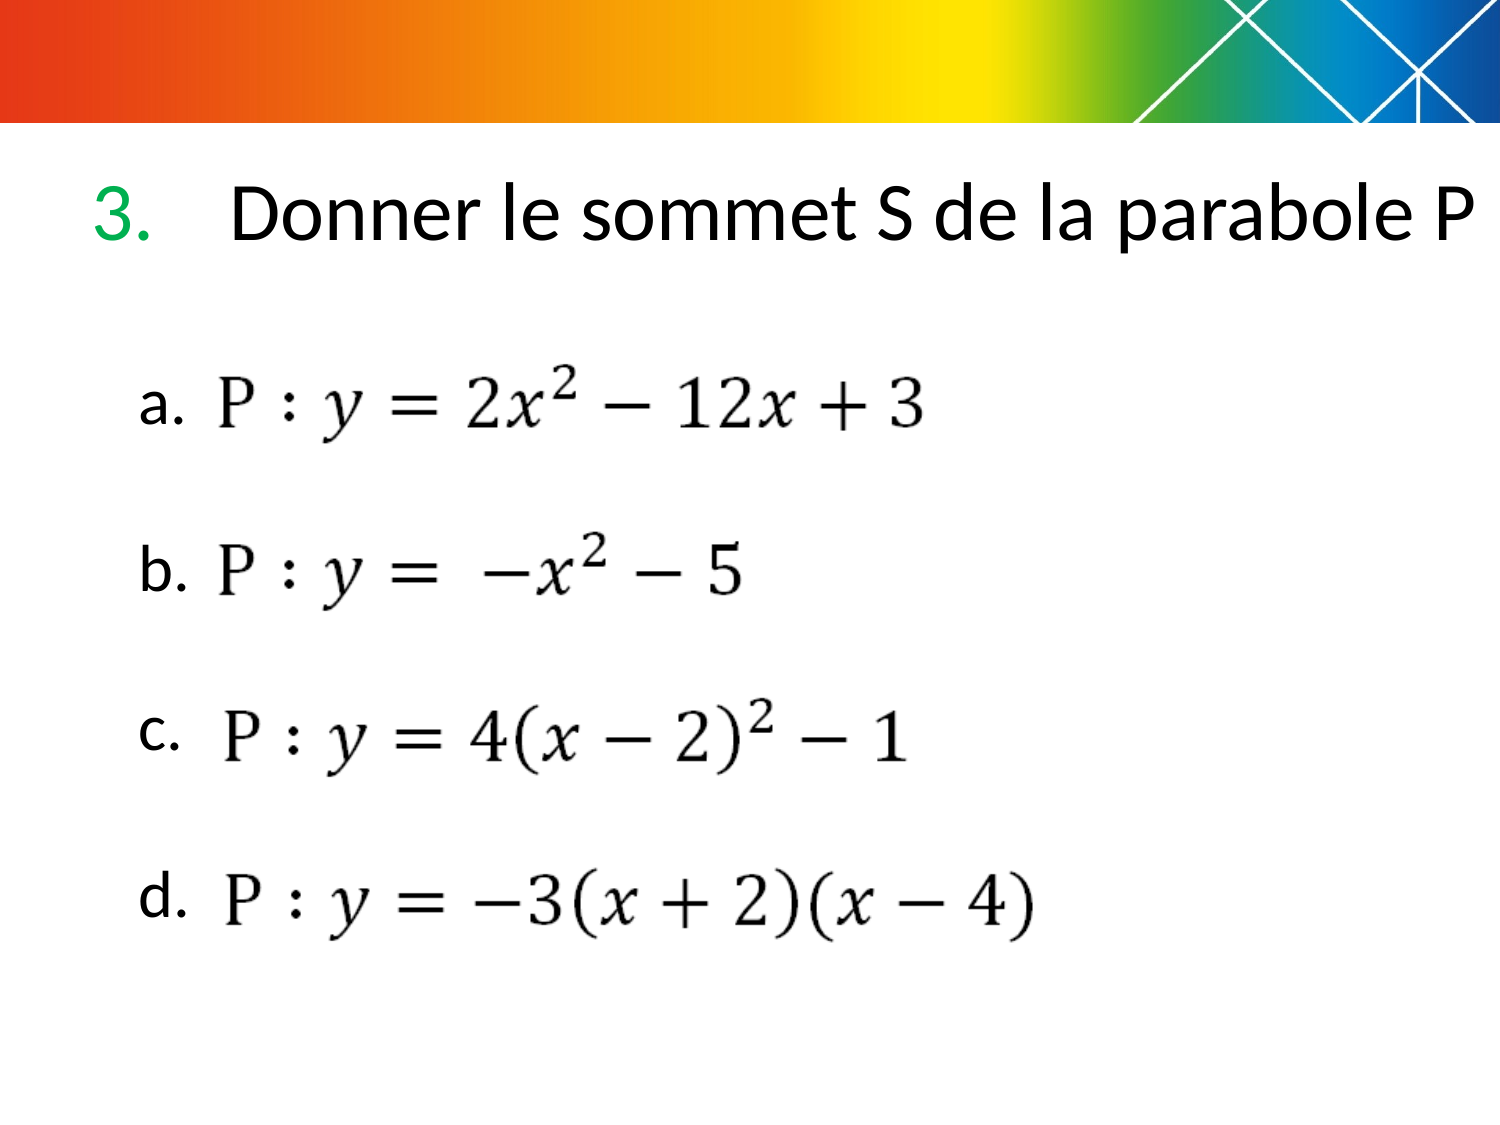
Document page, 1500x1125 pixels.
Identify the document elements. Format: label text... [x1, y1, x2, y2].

picture [206, 692, 923, 785]
picture [194, 355, 947, 453]
title Donner le sommet S de la parabole P [76, 149, 1500, 365]
picture [218, 857, 1050, 949]
picture [0, 0, 1359, 123]
picture [1340, 0, 1500, 123]
text_box a. b. c. d. [123, 349, 680, 1019]
picture [194, 521, 767, 619]
